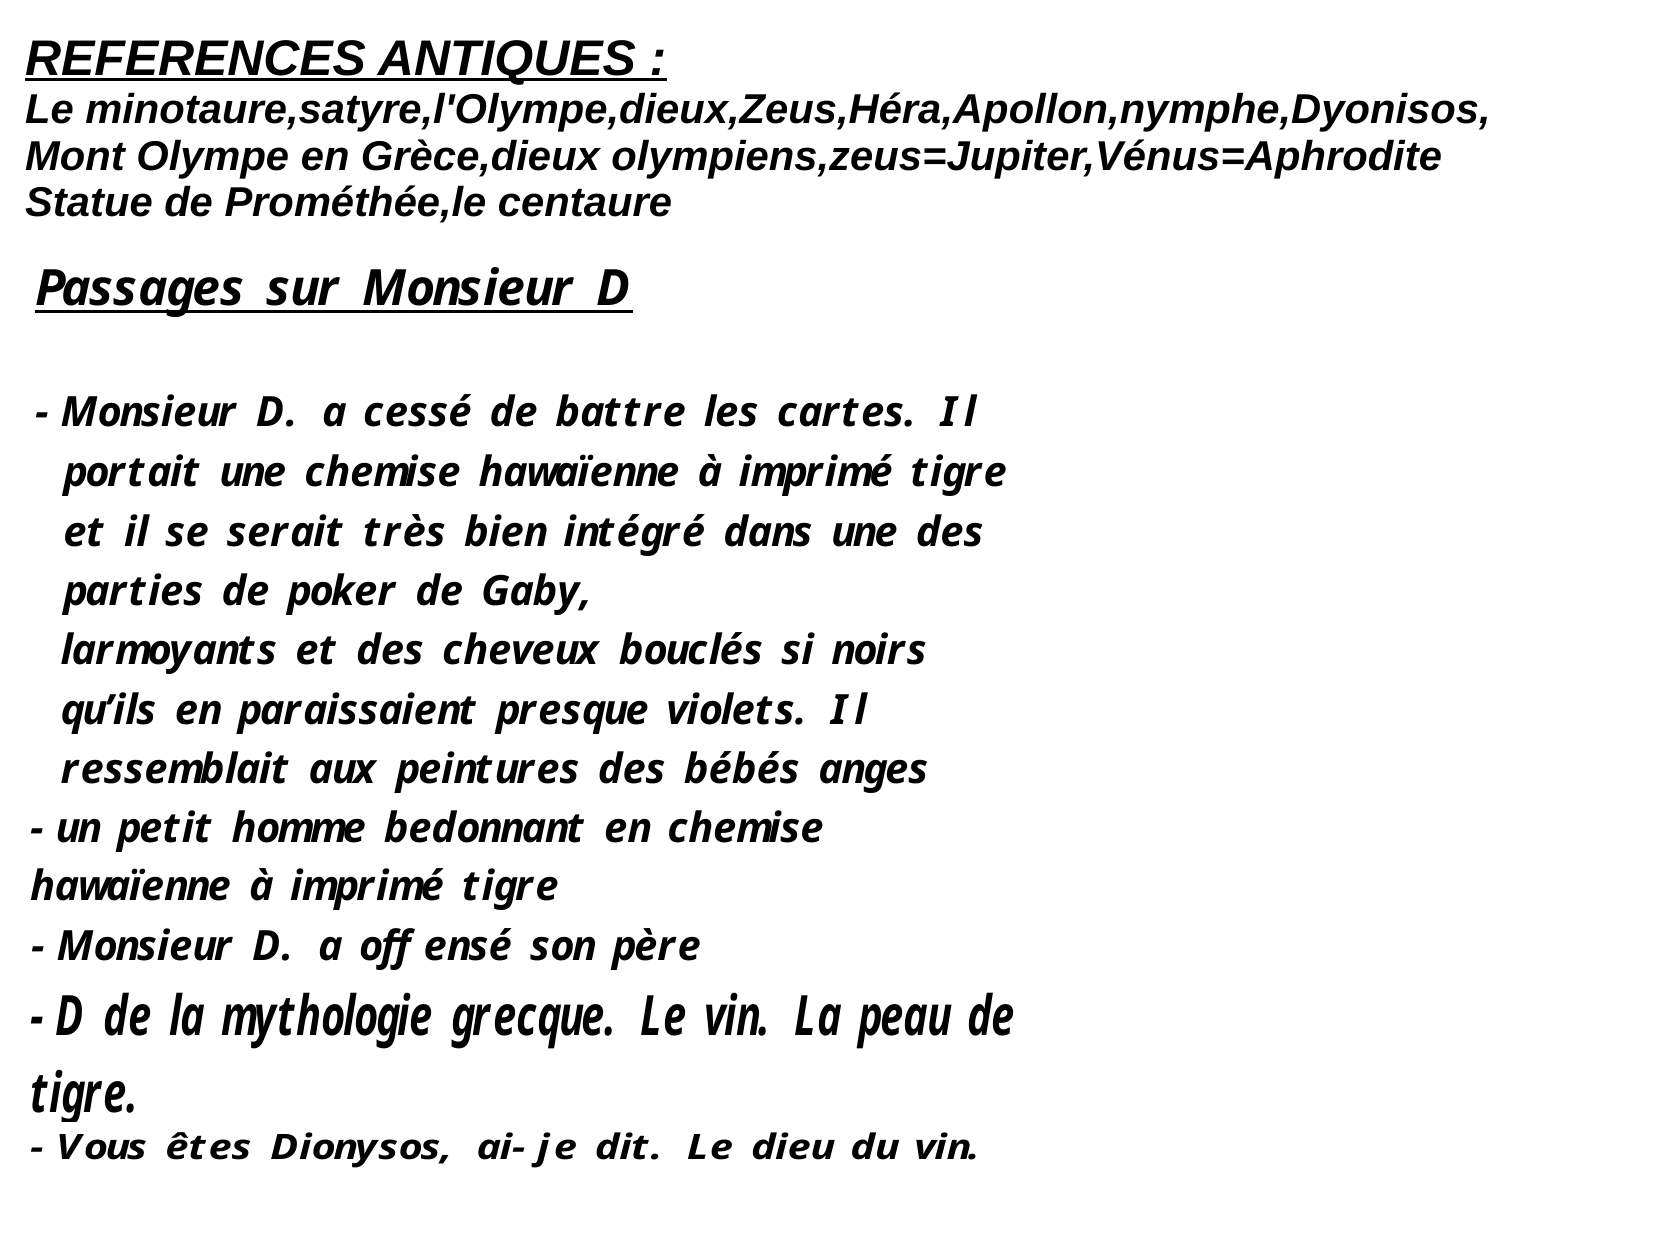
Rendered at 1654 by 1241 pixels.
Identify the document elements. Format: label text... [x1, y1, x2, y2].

text_box REFERENCES ANTIQUES : Le minotaure,satyre,l'Olympe,dieux,Zeus,Héra,Apollon,nymphe,Dyonisos, Mont Olympe en Grèce,dieux olympiens,zeus=Jupiter,Vénus=Aphrodite Statue de Prométhée,le centaure [10, 22, 1506, 237]
chart [61, 442, 1063, 618]
chart [33, 265, 1034, 439]
chart [29, 622, 1061, 1241]
